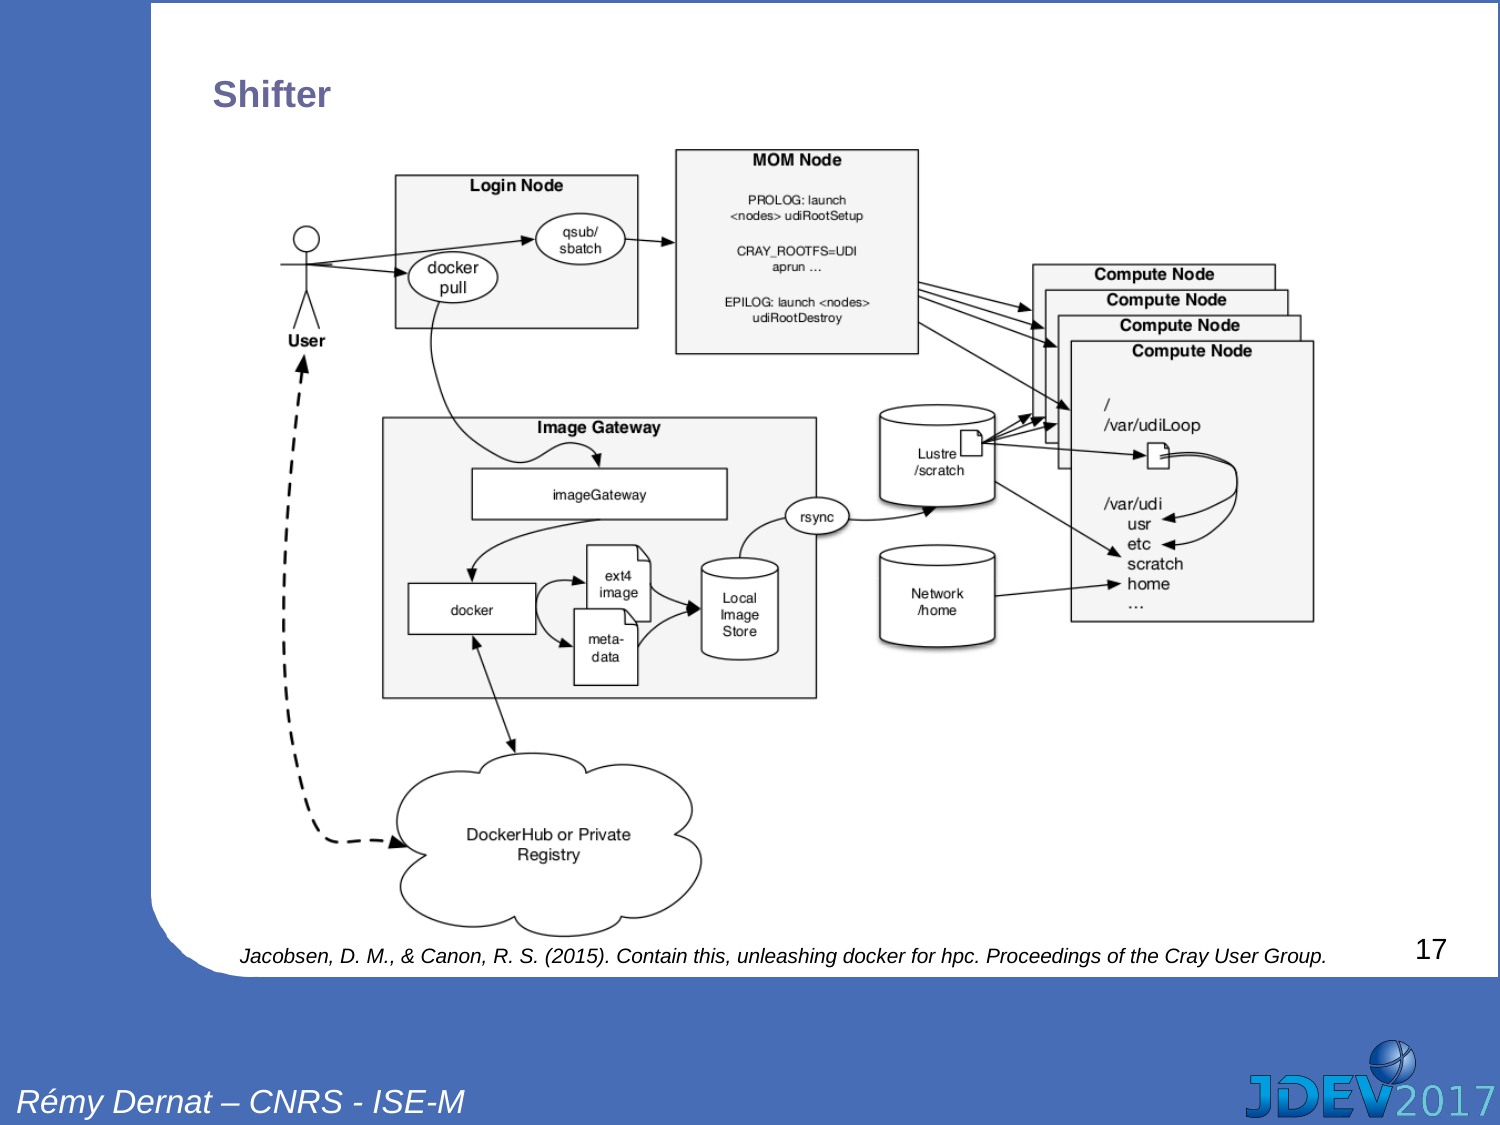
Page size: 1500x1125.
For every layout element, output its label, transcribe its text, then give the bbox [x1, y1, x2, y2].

text_box Rémy Dernat – CNRS - ISE-M [0, 1075, 488, 1125]
picture [0, 0, 1500, 1125]
title Shifter [212, 24, 1447, 164]
text_box Jacobsen, D. M., & Canon, R. S. (2015). Contain this, unleashing docker for hpc. Proceedings of the Cray User Group. [225, 937, 1463, 999]
